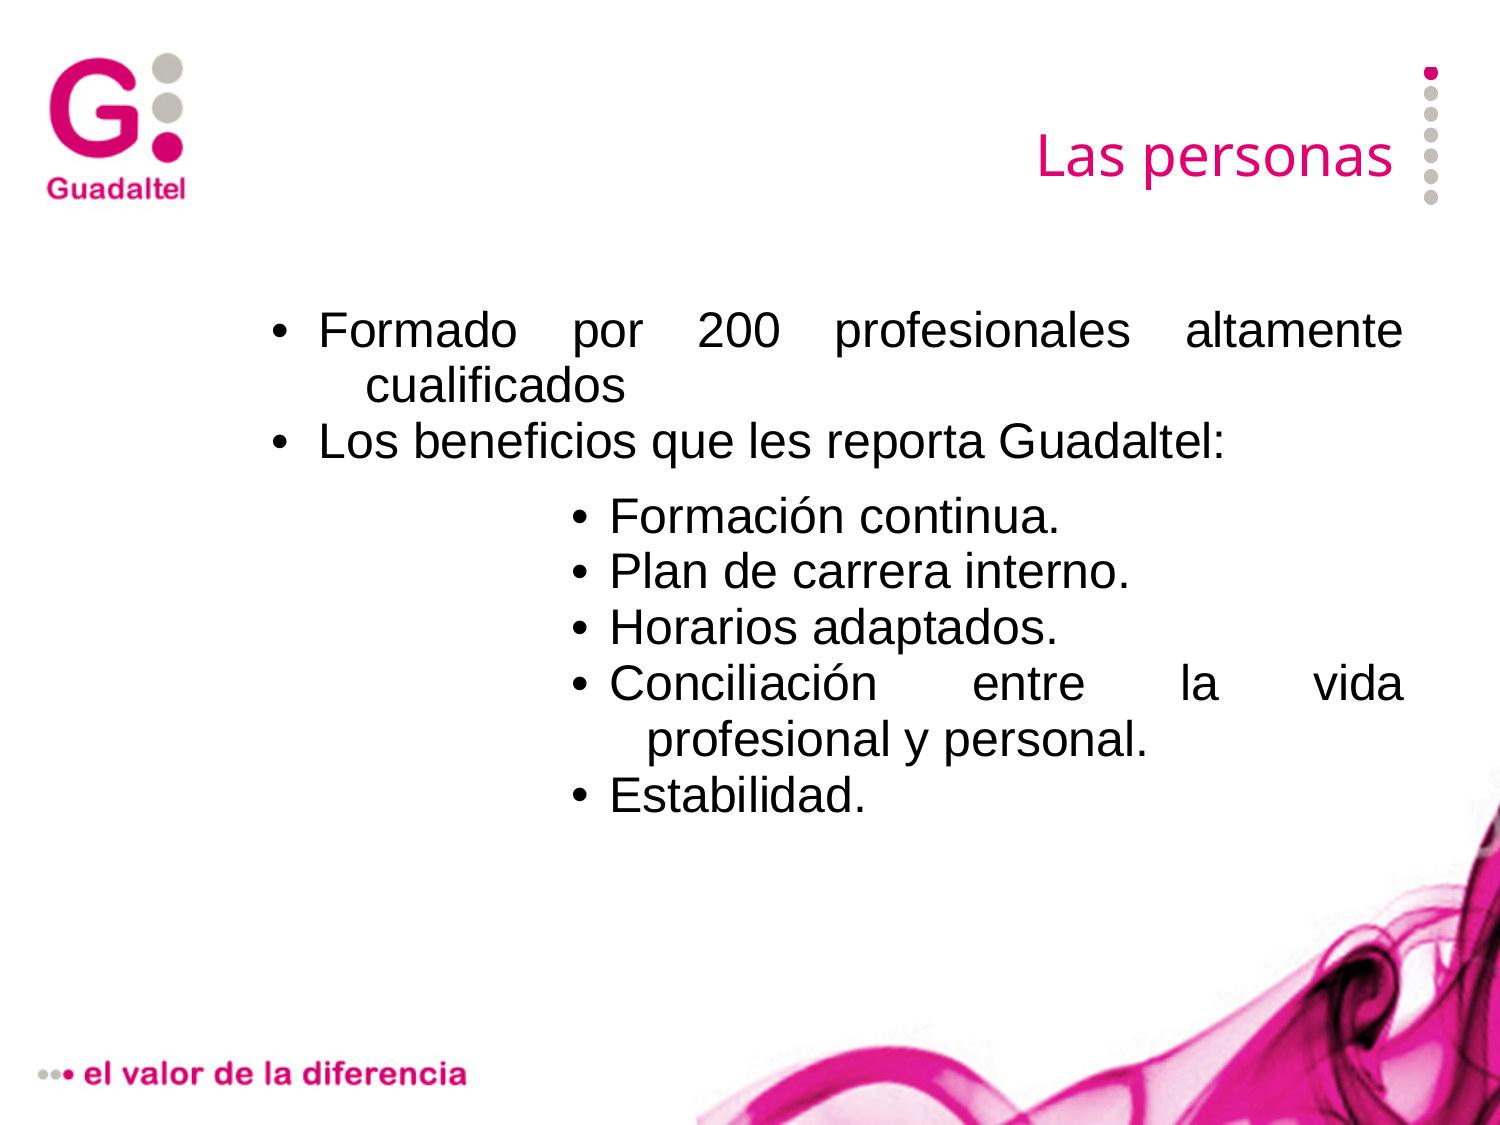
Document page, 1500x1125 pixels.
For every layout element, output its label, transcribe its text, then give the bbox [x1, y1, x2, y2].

text_box Las personas [873, 107, 1409, 190]
text_box Formado por 200 profesionales altamente cualificados Los beneficios que les reporta Guadaltel: Formación continua. Plan de carrera interno. Horarios adaptados. Conciliación entre la vida profesional y personal. Estabilidad. [107, 294, 1420, 830]
picture [0, 0, 1500, 1125]
